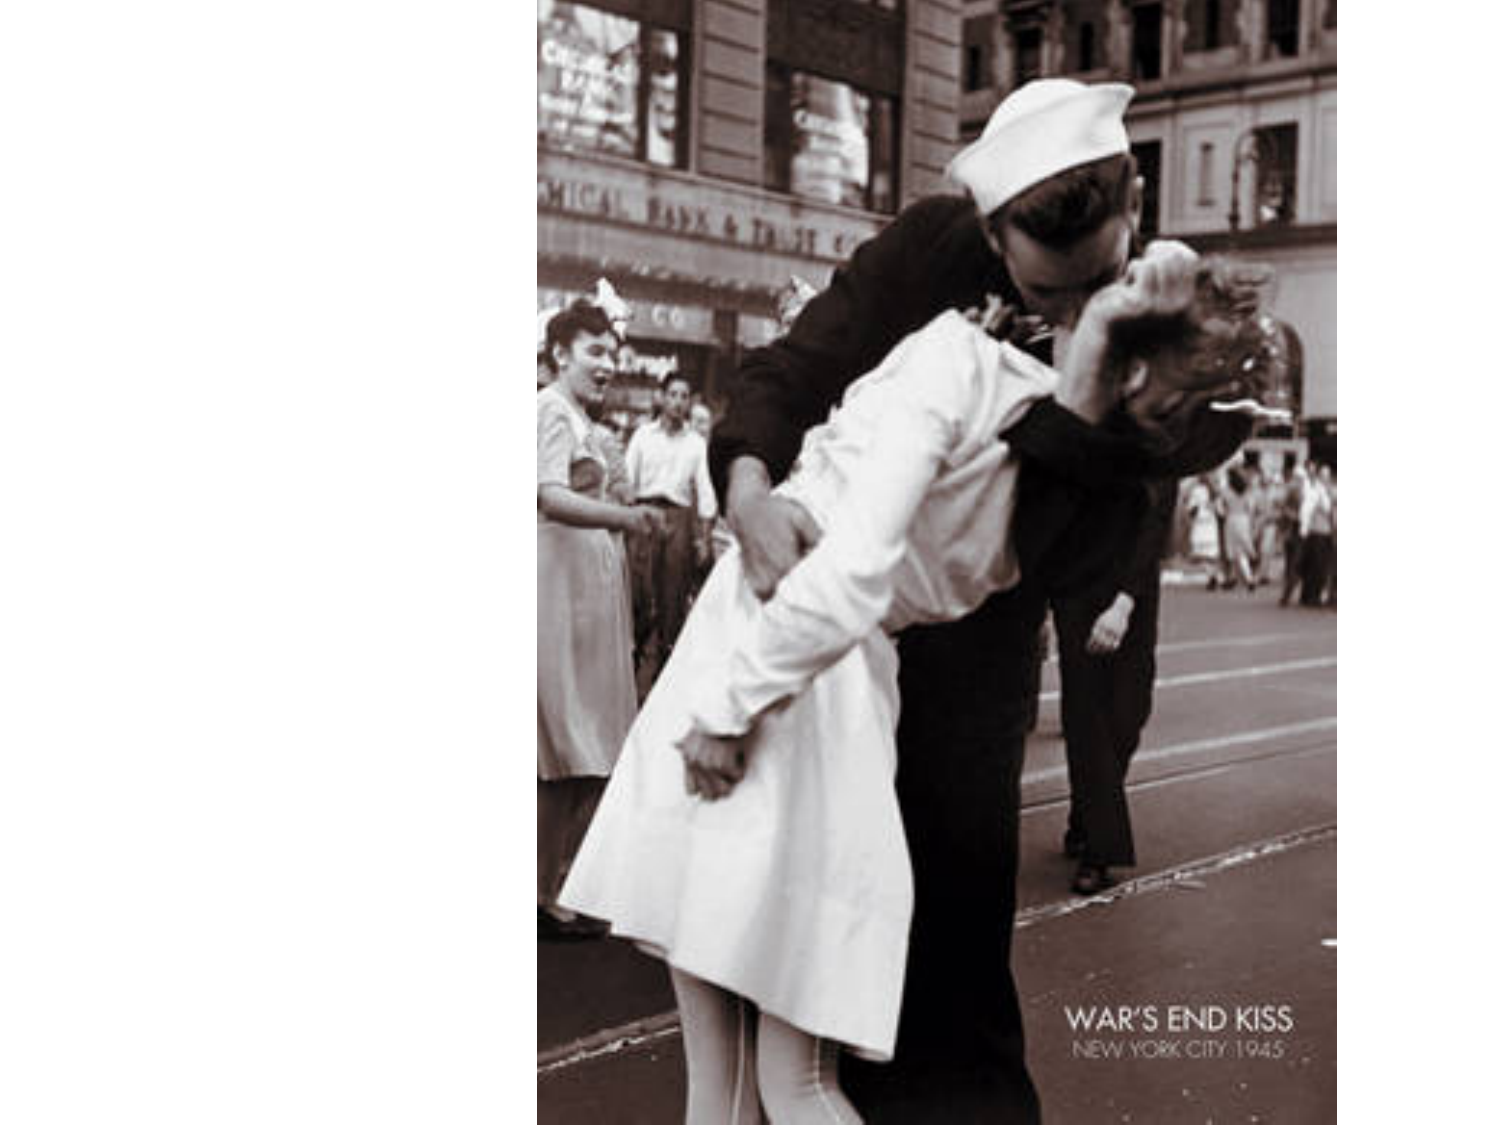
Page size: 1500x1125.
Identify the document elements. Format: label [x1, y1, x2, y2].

picture [537, 0, 1337, 1125]
